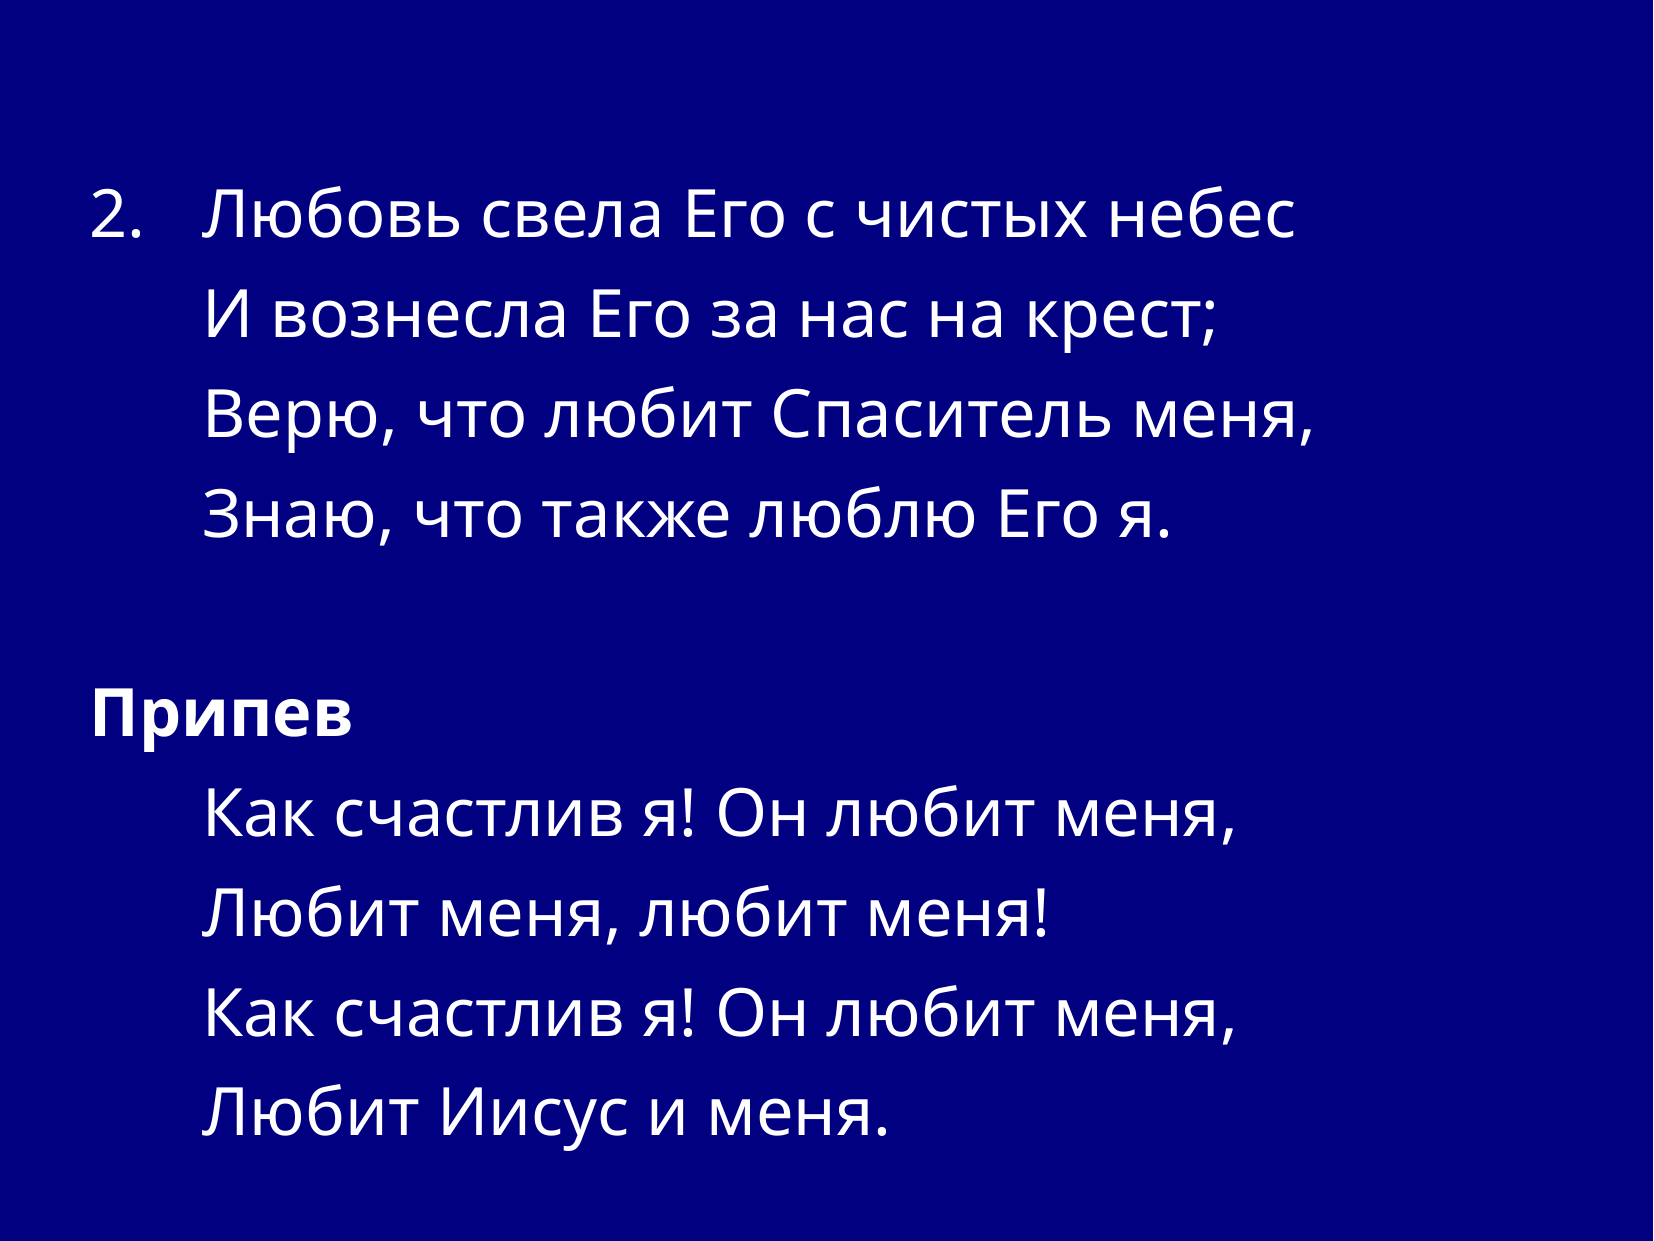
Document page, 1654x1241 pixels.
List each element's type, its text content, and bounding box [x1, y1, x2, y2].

text_box 2. Любовь свела Его с чистых небес И вознесла Его за нас на крест; Верю, что любит Спаситель меня, Знаю, что также люблю Его я. Припев Как счастлив я! Он любит меня, Любит меня, любит меня! Как счастлив я! Он любит меня, Любит Иисус и меня. [75, 150, 1576, 1163]
